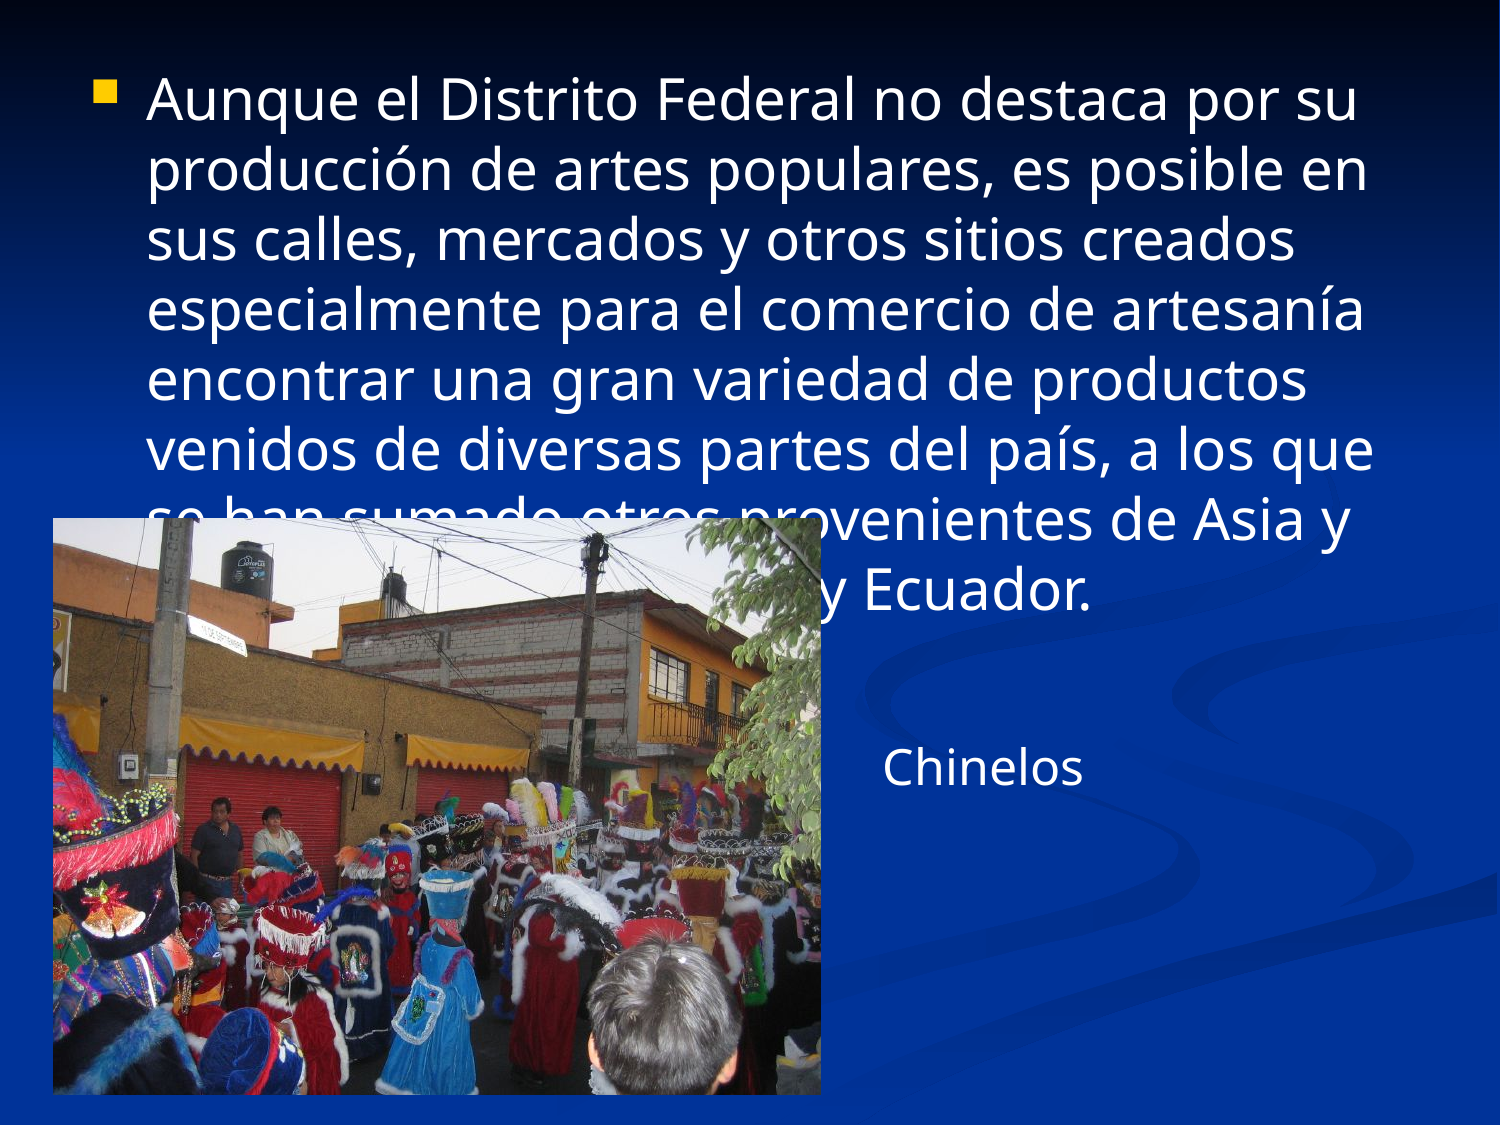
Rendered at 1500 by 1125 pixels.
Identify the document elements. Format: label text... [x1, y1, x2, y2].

list Aunque el Distrito Federal no destaca por su producción de artes populares, es posible en sus calles, mercados y otros sitios creados especialmente para el comercio de artesanía encontrar una gran variedad de productos venidos de diversas partes del país, a los que se han sumado otros provenientes de Asia y países como Guatemala y Ecuador. [75, 54, 1424, 1005]
picture [53, 518, 821, 1095]
text_box Chinelos [868, 727, 1258, 803]
